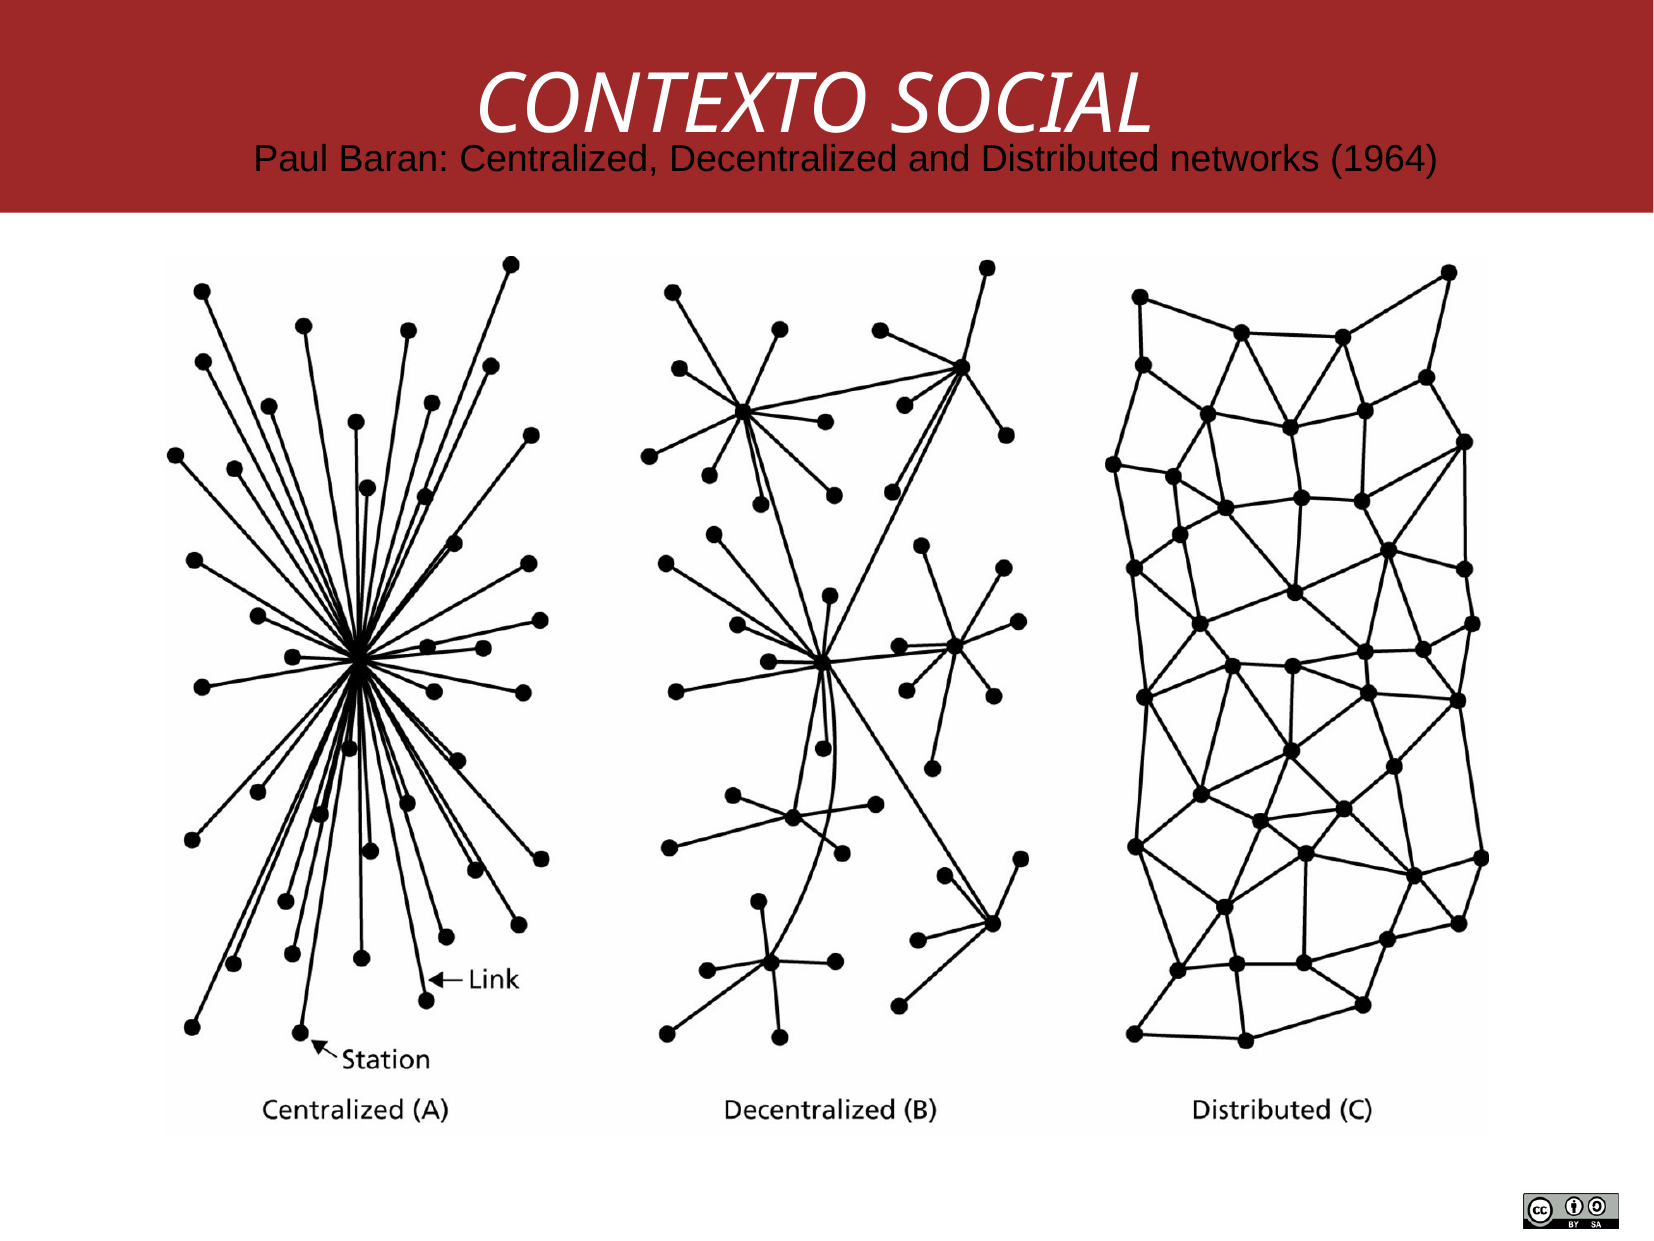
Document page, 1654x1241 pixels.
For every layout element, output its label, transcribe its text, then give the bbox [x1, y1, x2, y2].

text_box Paul Baran: Centralized, Decentralized and Distributed networks (1964) [238, 129, 1454, 187]
text_box CONTEXTO SOCIAL [0, 0, 1654, 213]
picture [165, 256, 1489, 1135]
picture [1523, 1193, 1619, 1229]
